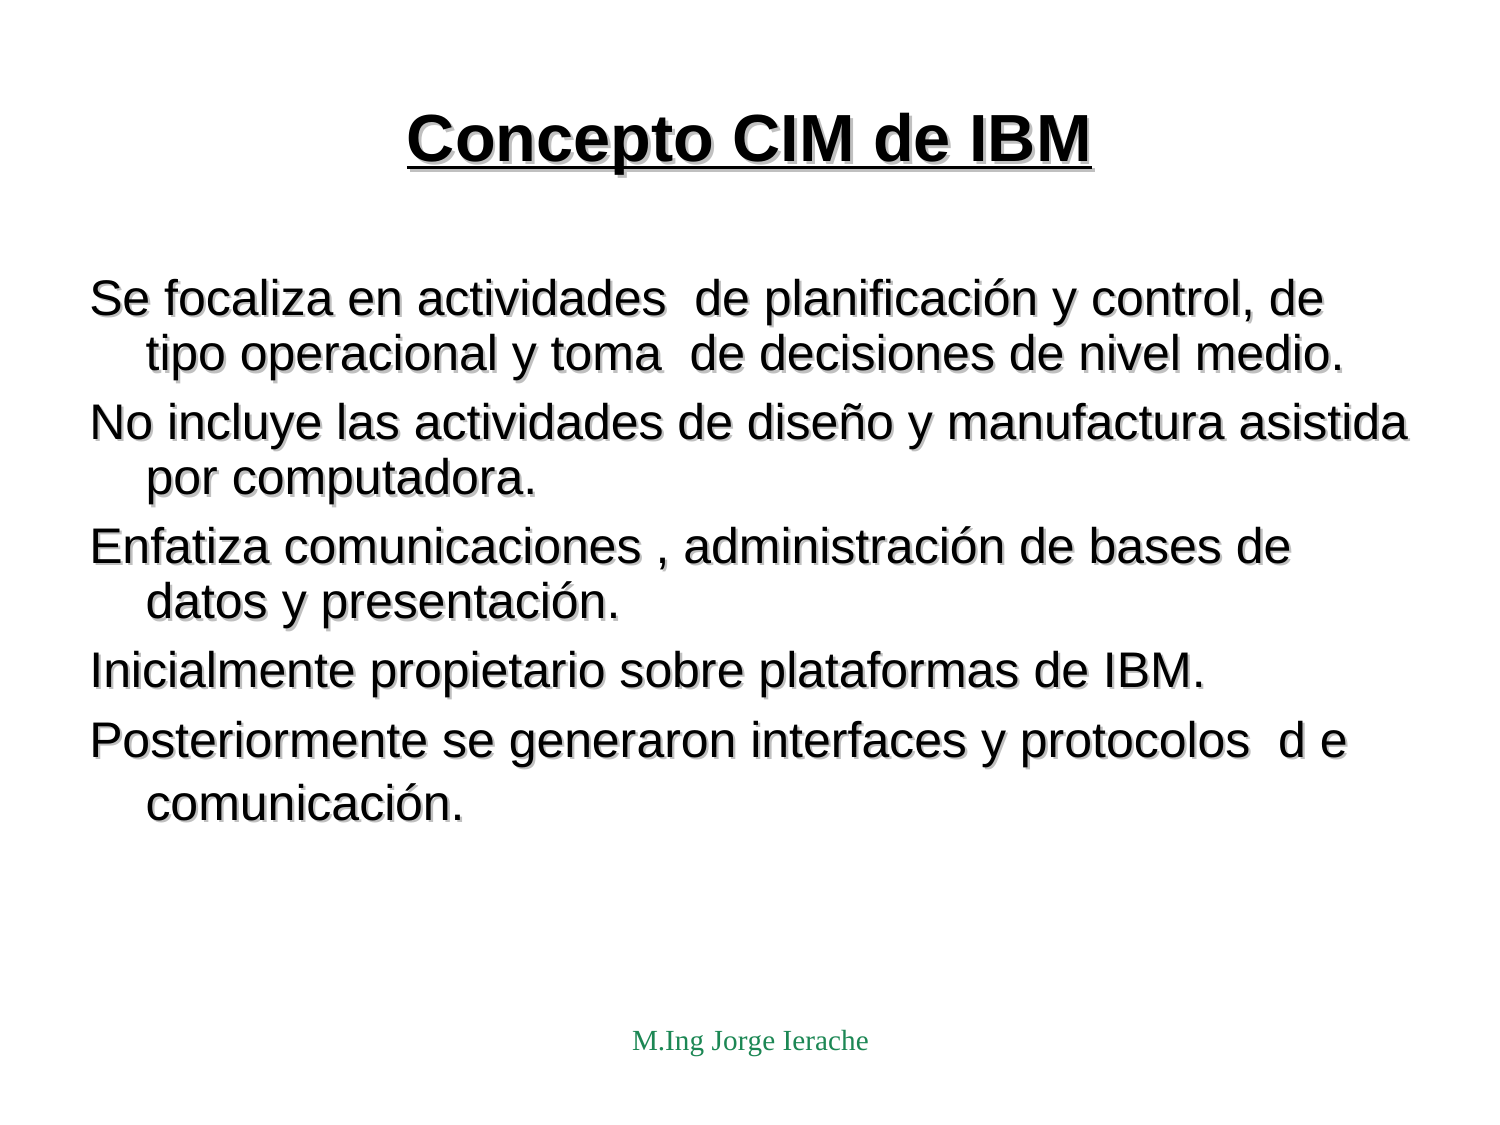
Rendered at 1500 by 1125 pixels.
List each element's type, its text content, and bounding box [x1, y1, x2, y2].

title Concepto CIM de IBM [74, 44, 1425, 233]
list Se focaliza en actividades de planificación y control, de tipo operacional y toma de decisiones de nivel medio. No incluye las actividades de diseño y manufactura asistida por computadora. Enfatiza comunicaciones , administración de bases de datos y presentación. Inicialmente propietario sobre plataformas de IBM. Posteriormente se generaron interfaces y protocolos d e comunicación. [74, 262, 1425, 1001]
